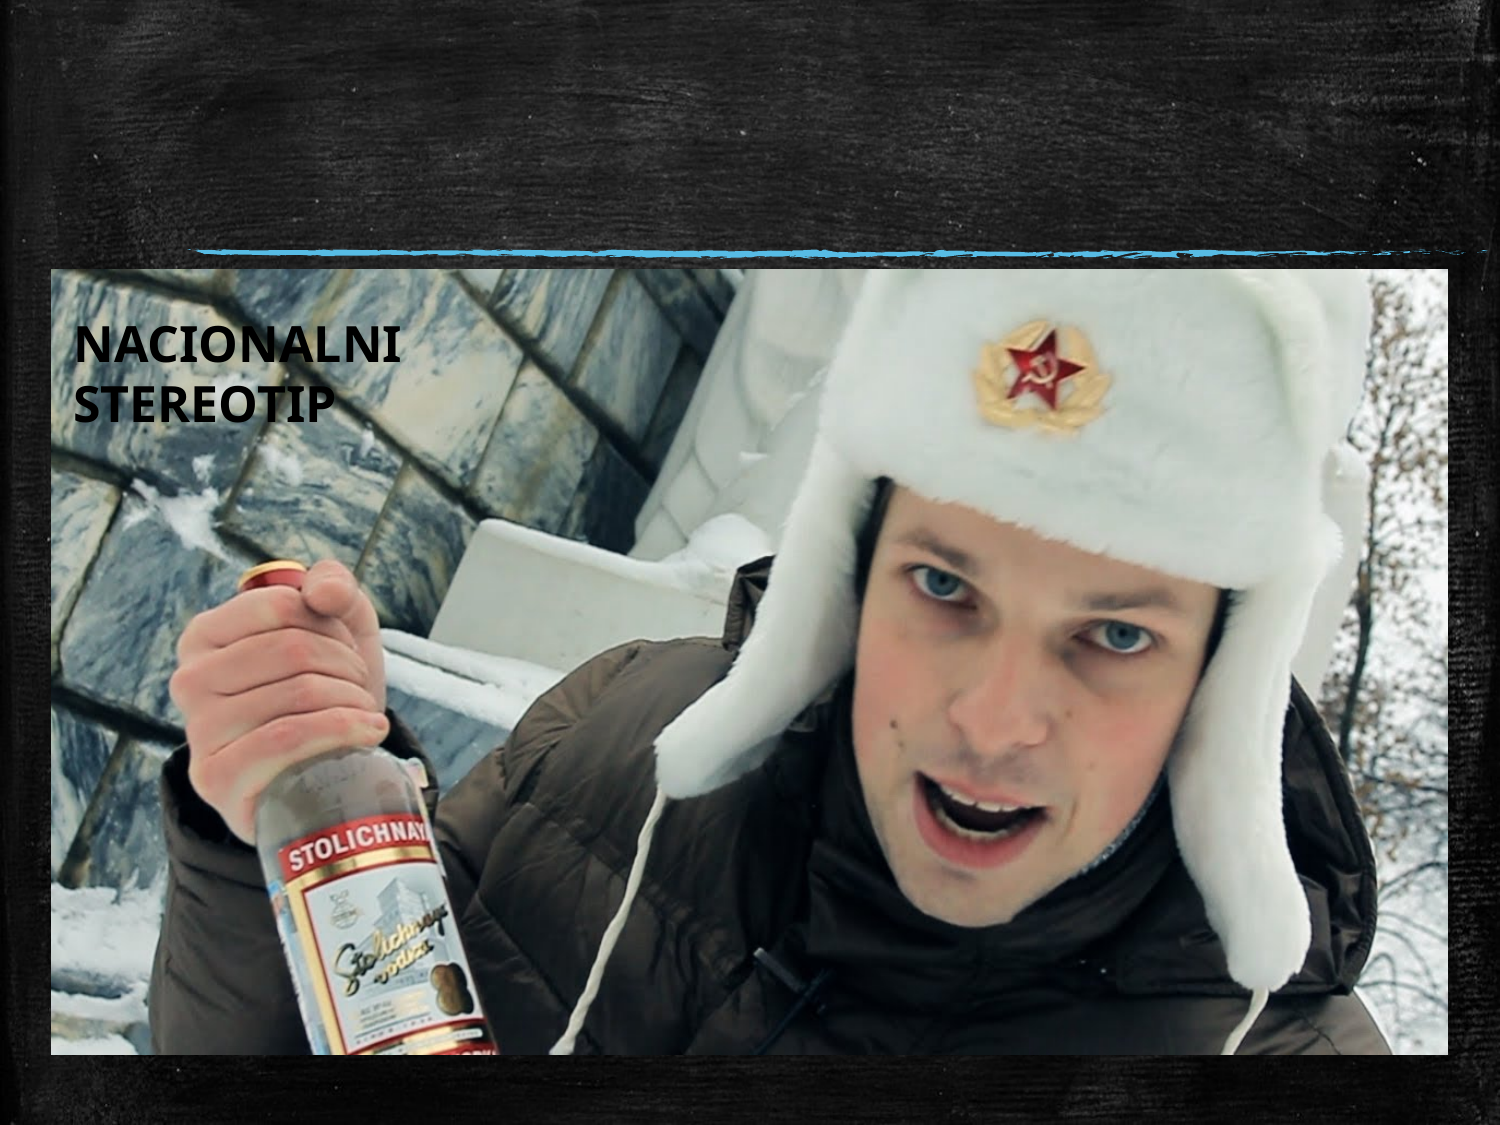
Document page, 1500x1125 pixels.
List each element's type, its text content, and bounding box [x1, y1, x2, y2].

picture [0, 0, 1500, 1125]
text_box NACIONALNI STEREOTIP [58, 304, 422, 440]
